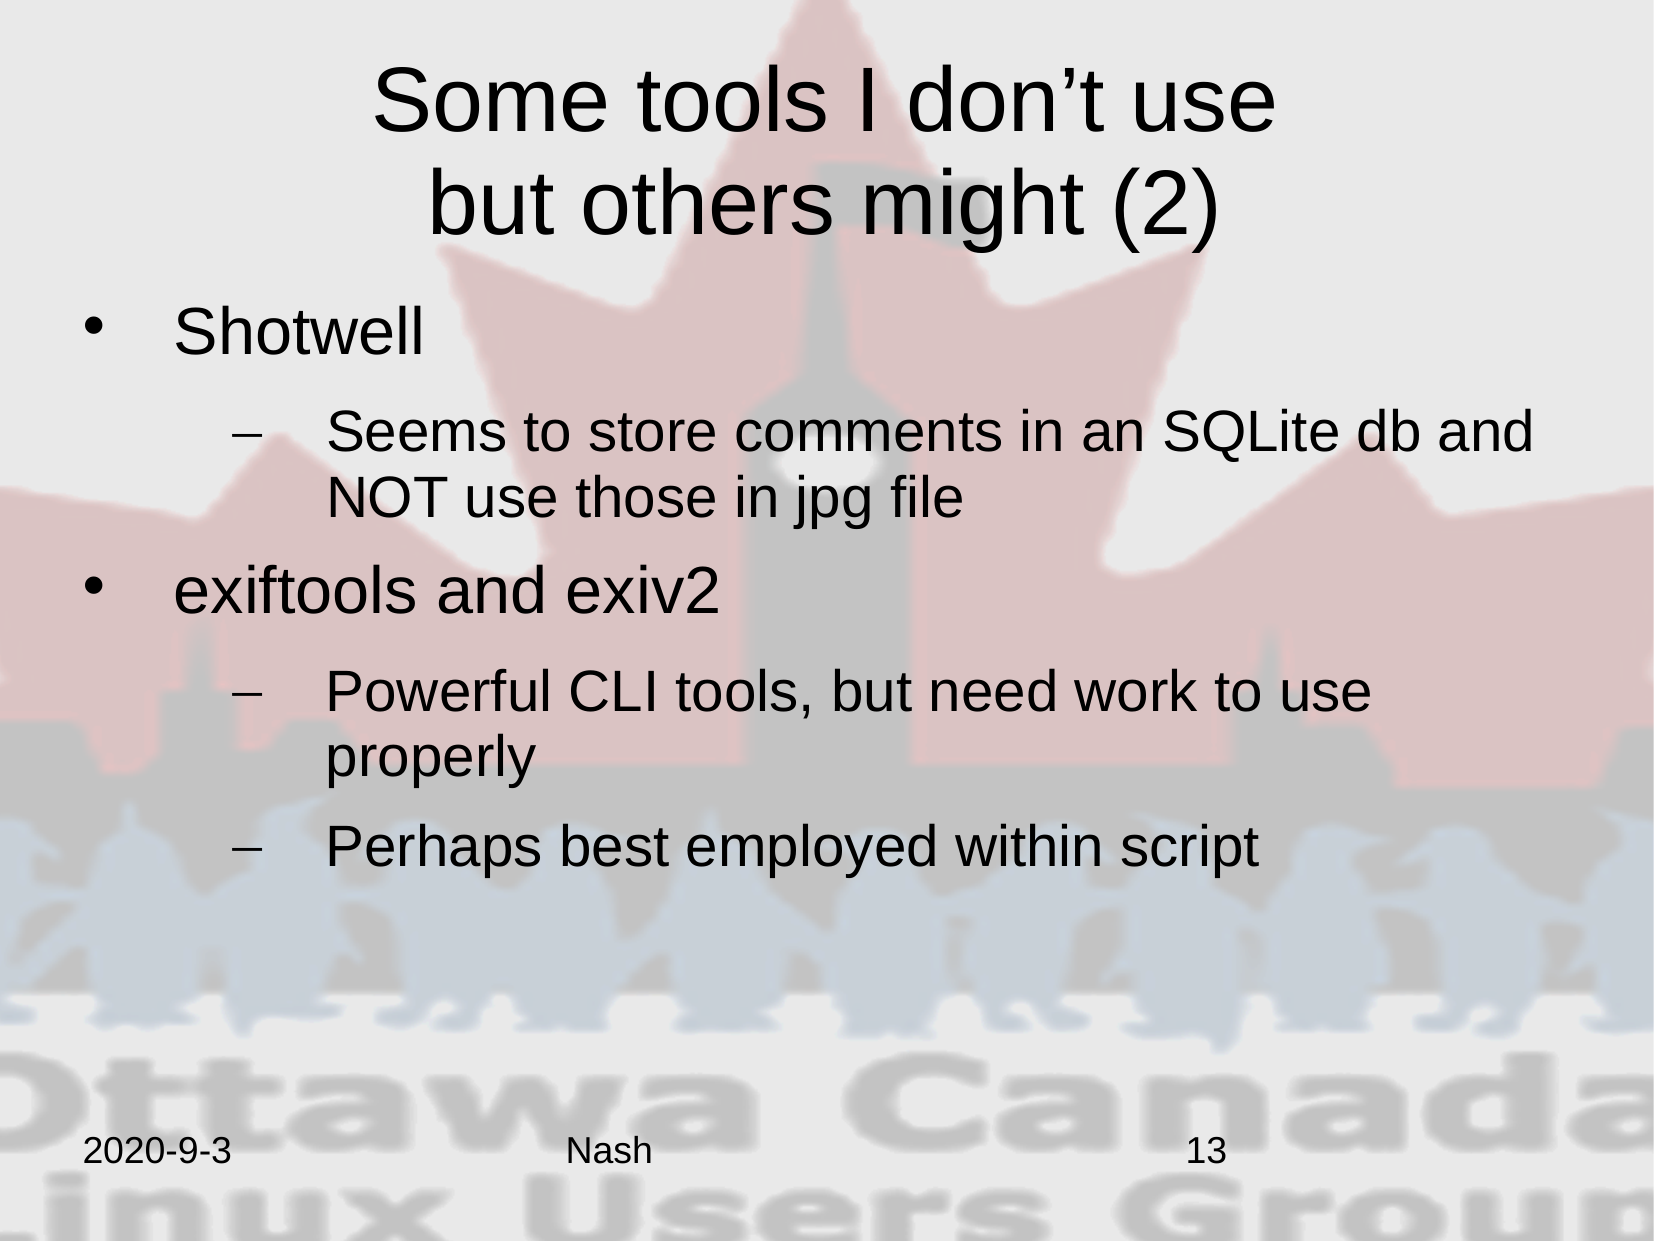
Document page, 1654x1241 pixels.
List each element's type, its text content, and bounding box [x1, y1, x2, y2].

picture [0, 0, 1654, 1241]
list Shotwell Seems to store comments in an SQLite db and NOT use those in jpg file exiftools and exiv2 Powerful CLI tools, but need work to use properly Perhaps best employed within script [82, 290, 1569, 1008]
title Some tools I don’t use but others might (2) [82, 49, 1569, 255]
